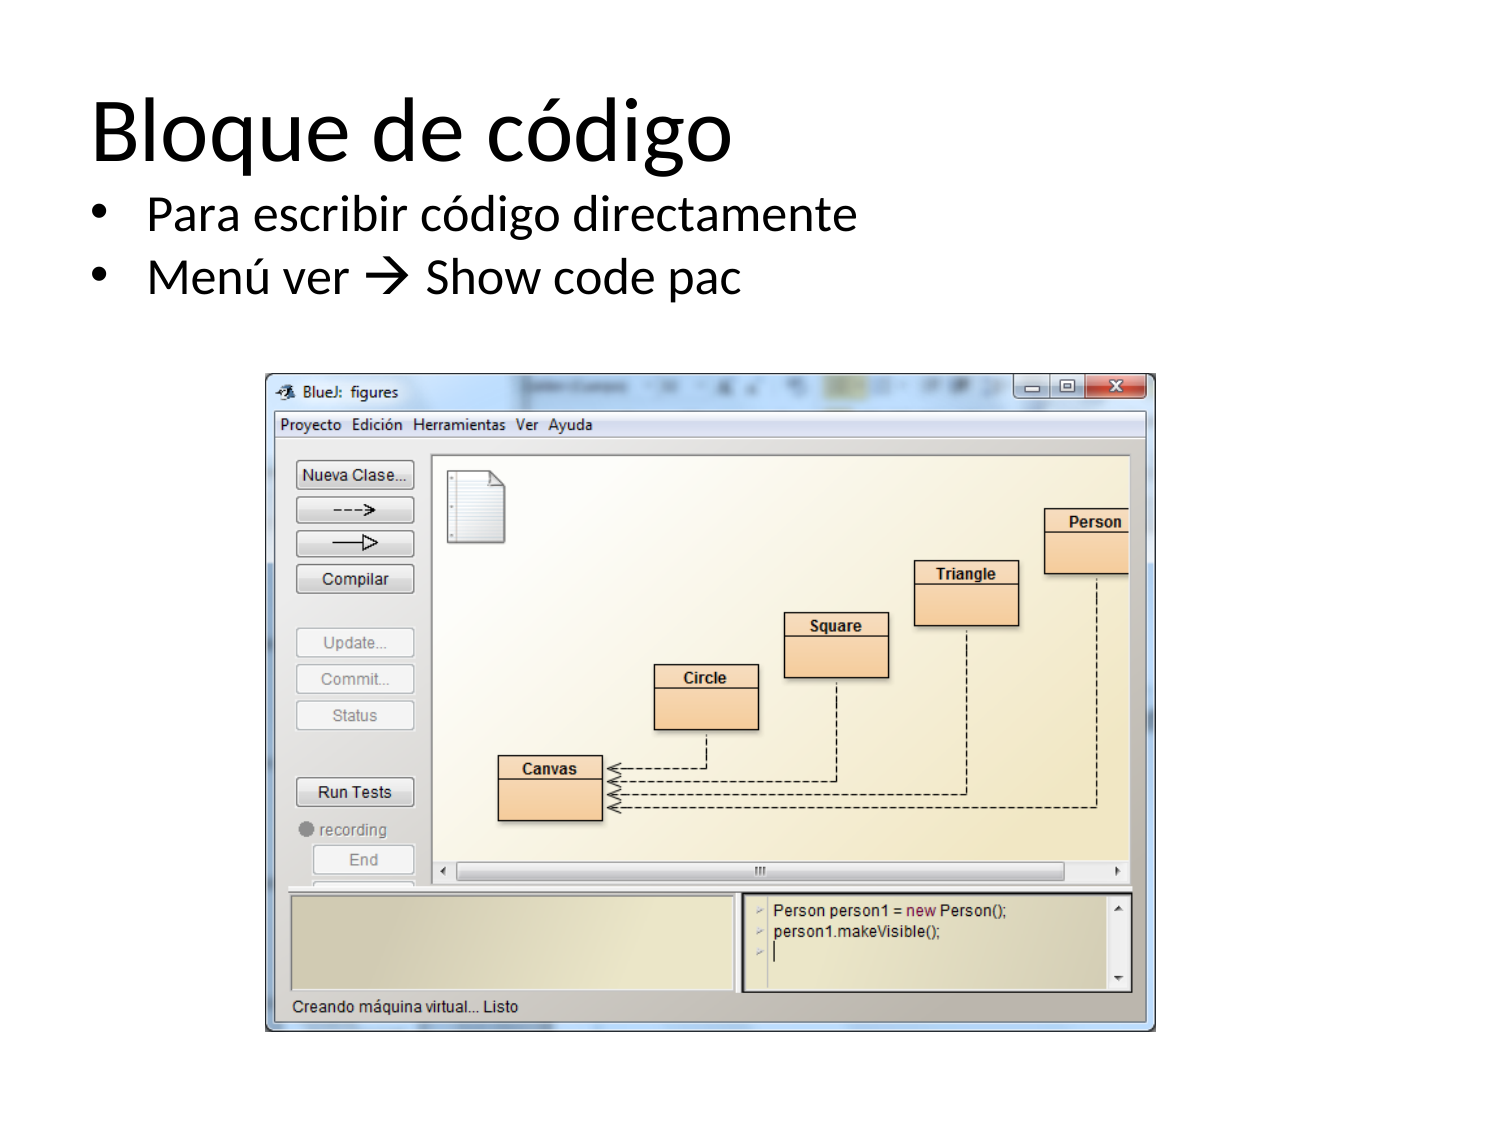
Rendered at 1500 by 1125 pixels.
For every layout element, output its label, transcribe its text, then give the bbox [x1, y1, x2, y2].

picture [265, 373, 1156, 1032]
title Bloque de código [75, 30, 1426, 184]
list Para escribir código directamente Menú ver  Show code pac [75, 184, 1426, 315]
